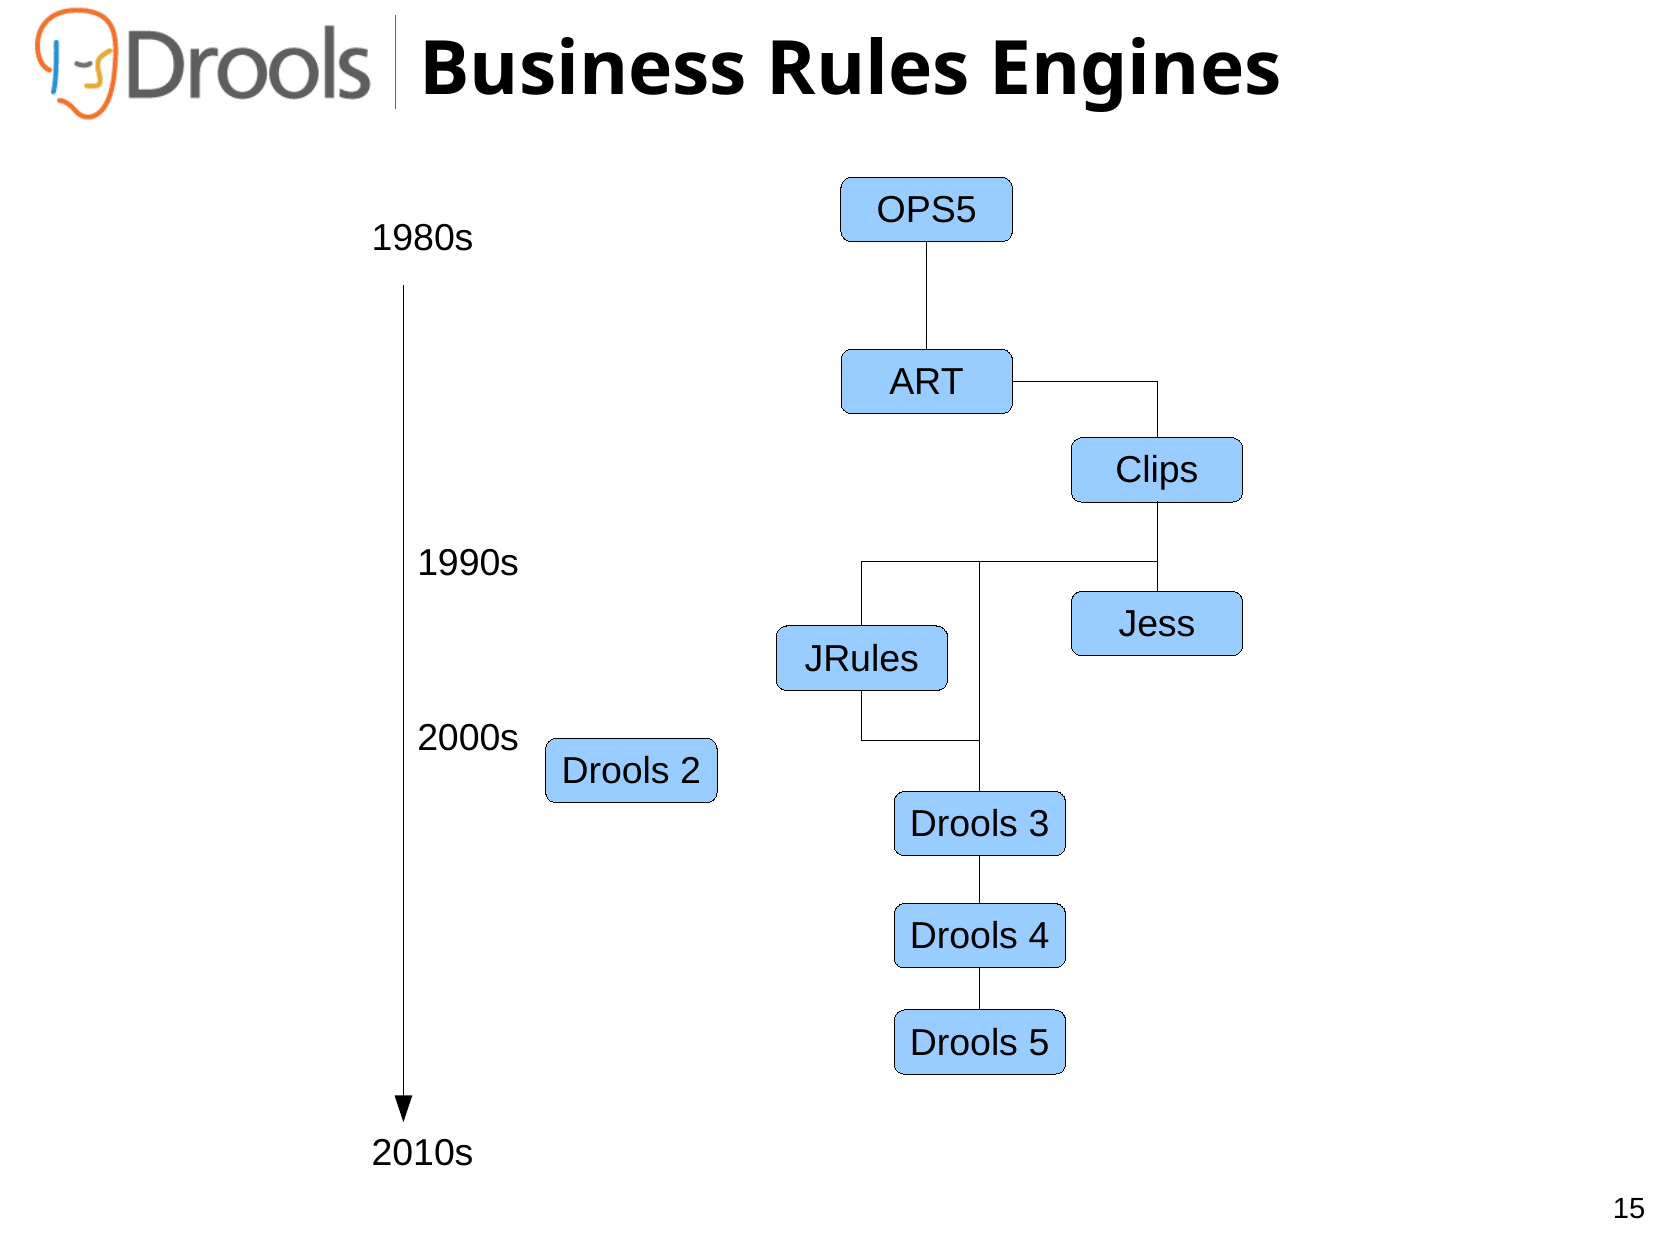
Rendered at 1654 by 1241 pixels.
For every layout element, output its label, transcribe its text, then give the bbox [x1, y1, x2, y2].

text_box 2000s [402, 708, 534, 766]
text_box Drools 3 [894, 791, 1066, 856]
text_box ART [841, 349, 1013, 414]
text_box 1990s [402, 533, 534, 591]
text_box Clips [1071, 437, 1243, 503]
text_box 1980s [356, 208, 489, 266]
picture [29, 0, 384, 126]
text_box OPS5 [840, 177, 1013, 242]
text_box Drools 2 [545, 738, 718, 803]
text_box JRules [776, 625, 948, 691]
text_box Jess [1071, 591, 1243, 656]
text_box Drools 5 [894, 1009, 1066, 1075]
text_box 2010s [356, 1124, 489, 1182]
title Business Rules Engines [419, 12, 1630, 118]
text_box Drools 4 [894, 903, 1066, 968]
